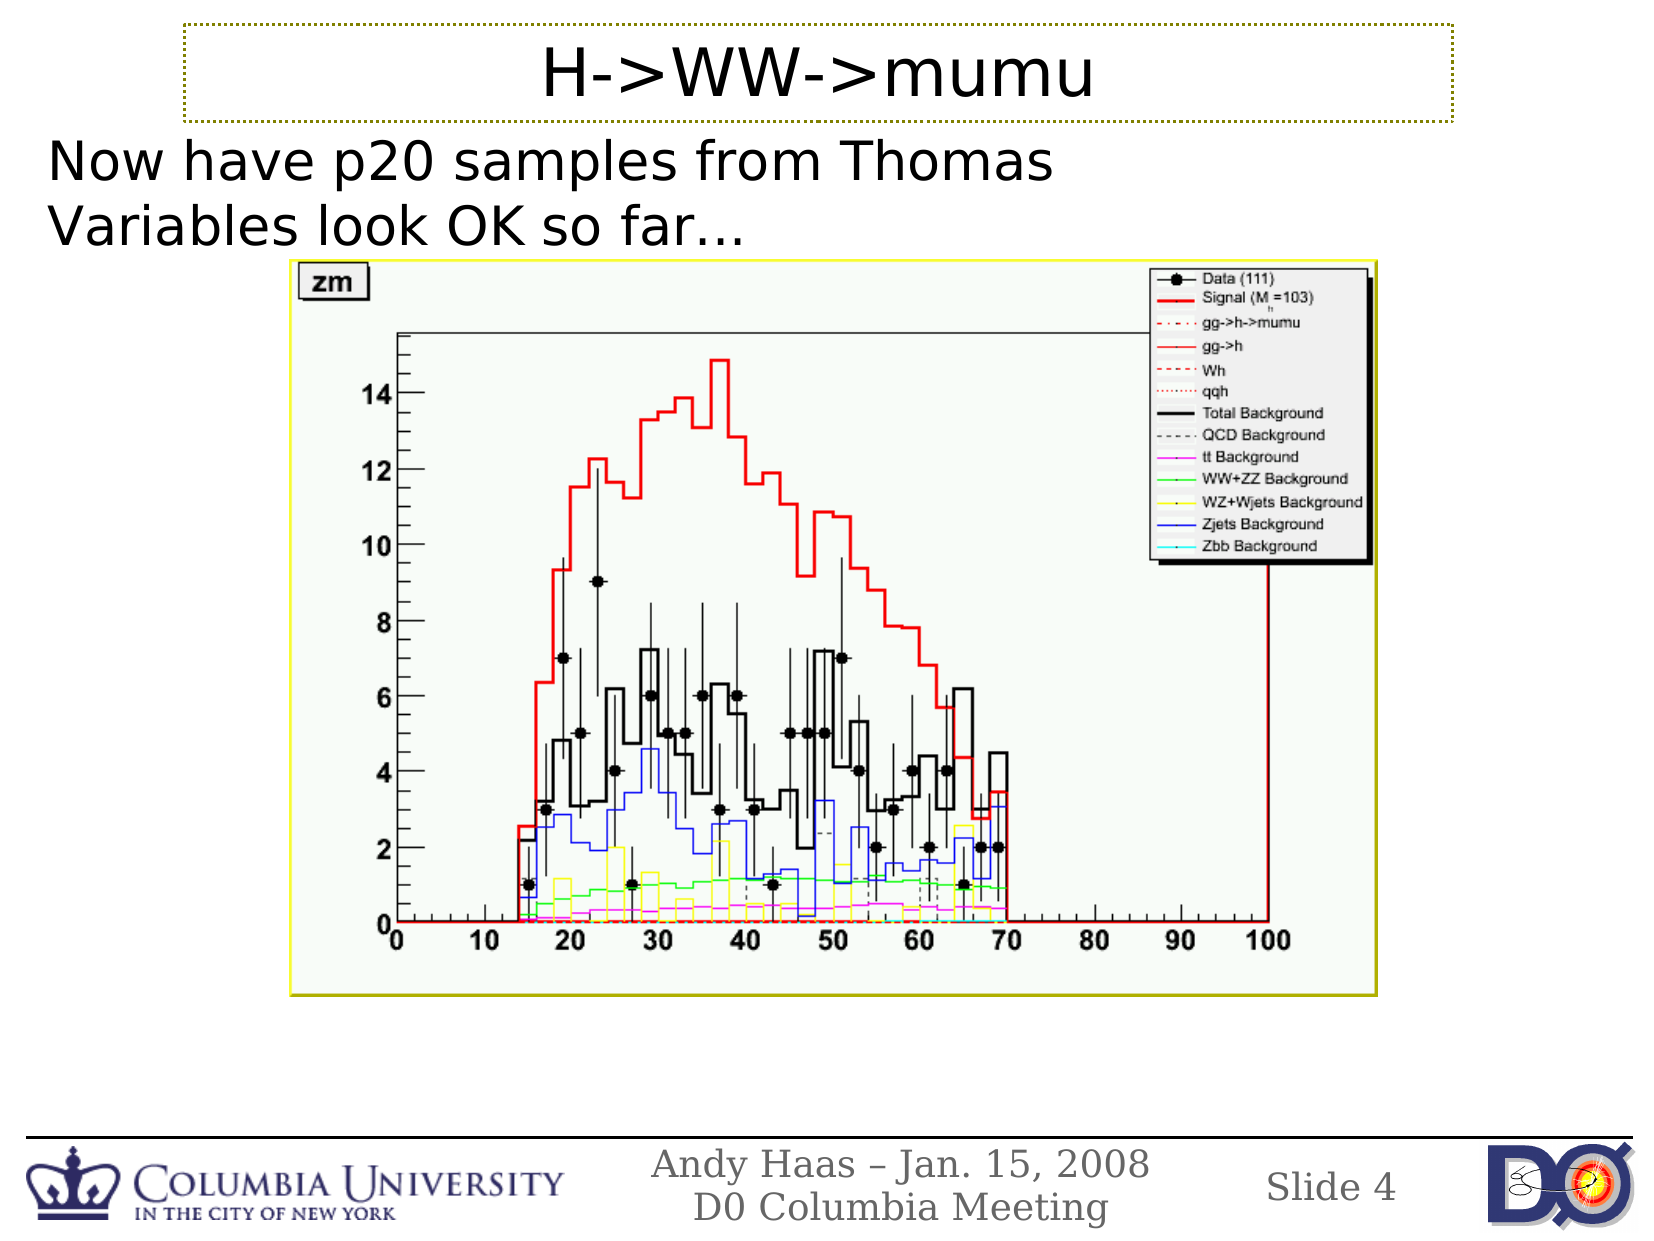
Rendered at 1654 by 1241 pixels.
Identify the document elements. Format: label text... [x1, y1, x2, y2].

title H->WW->mumu [184, 24, 1453, 122]
list Now have p20 samples from Thomas Variables look OK so far... [30, 140, 1201, 1125]
picture [289, 259, 1378, 997]
picture [26, 1146, 565, 1220]
picture [1479, 1140, 1639, 1233]
